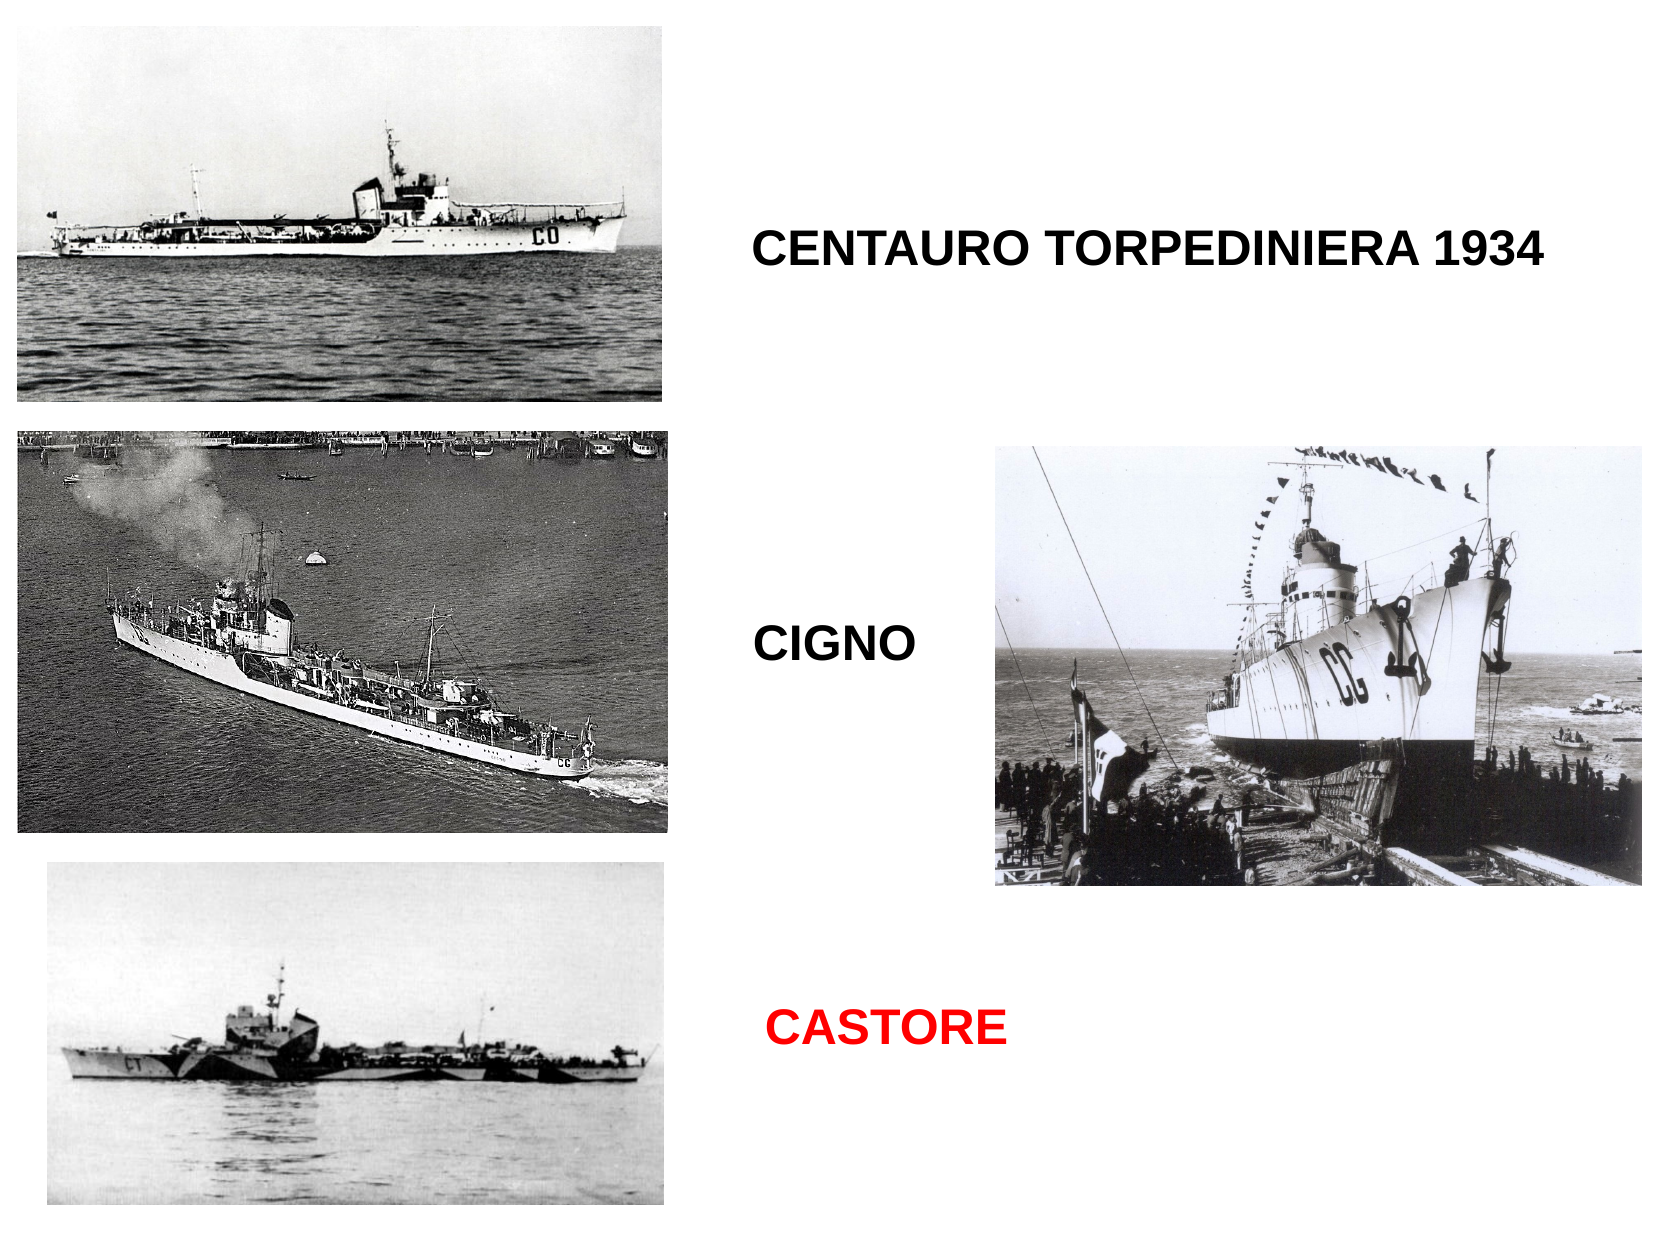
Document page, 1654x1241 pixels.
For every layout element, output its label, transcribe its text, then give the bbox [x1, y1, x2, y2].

picture [995, 446, 1642, 886]
picture [17, 26, 662, 402]
text_box CIGNO [738, 608, 943, 679]
text_box CASTORE [750, 992, 1023, 1063]
text_box CENTAURO TORPEDINIERA 1934 [736, 212, 1560, 284]
picture [47, 862, 664, 1205]
picture [17, 431, 668, 833]
